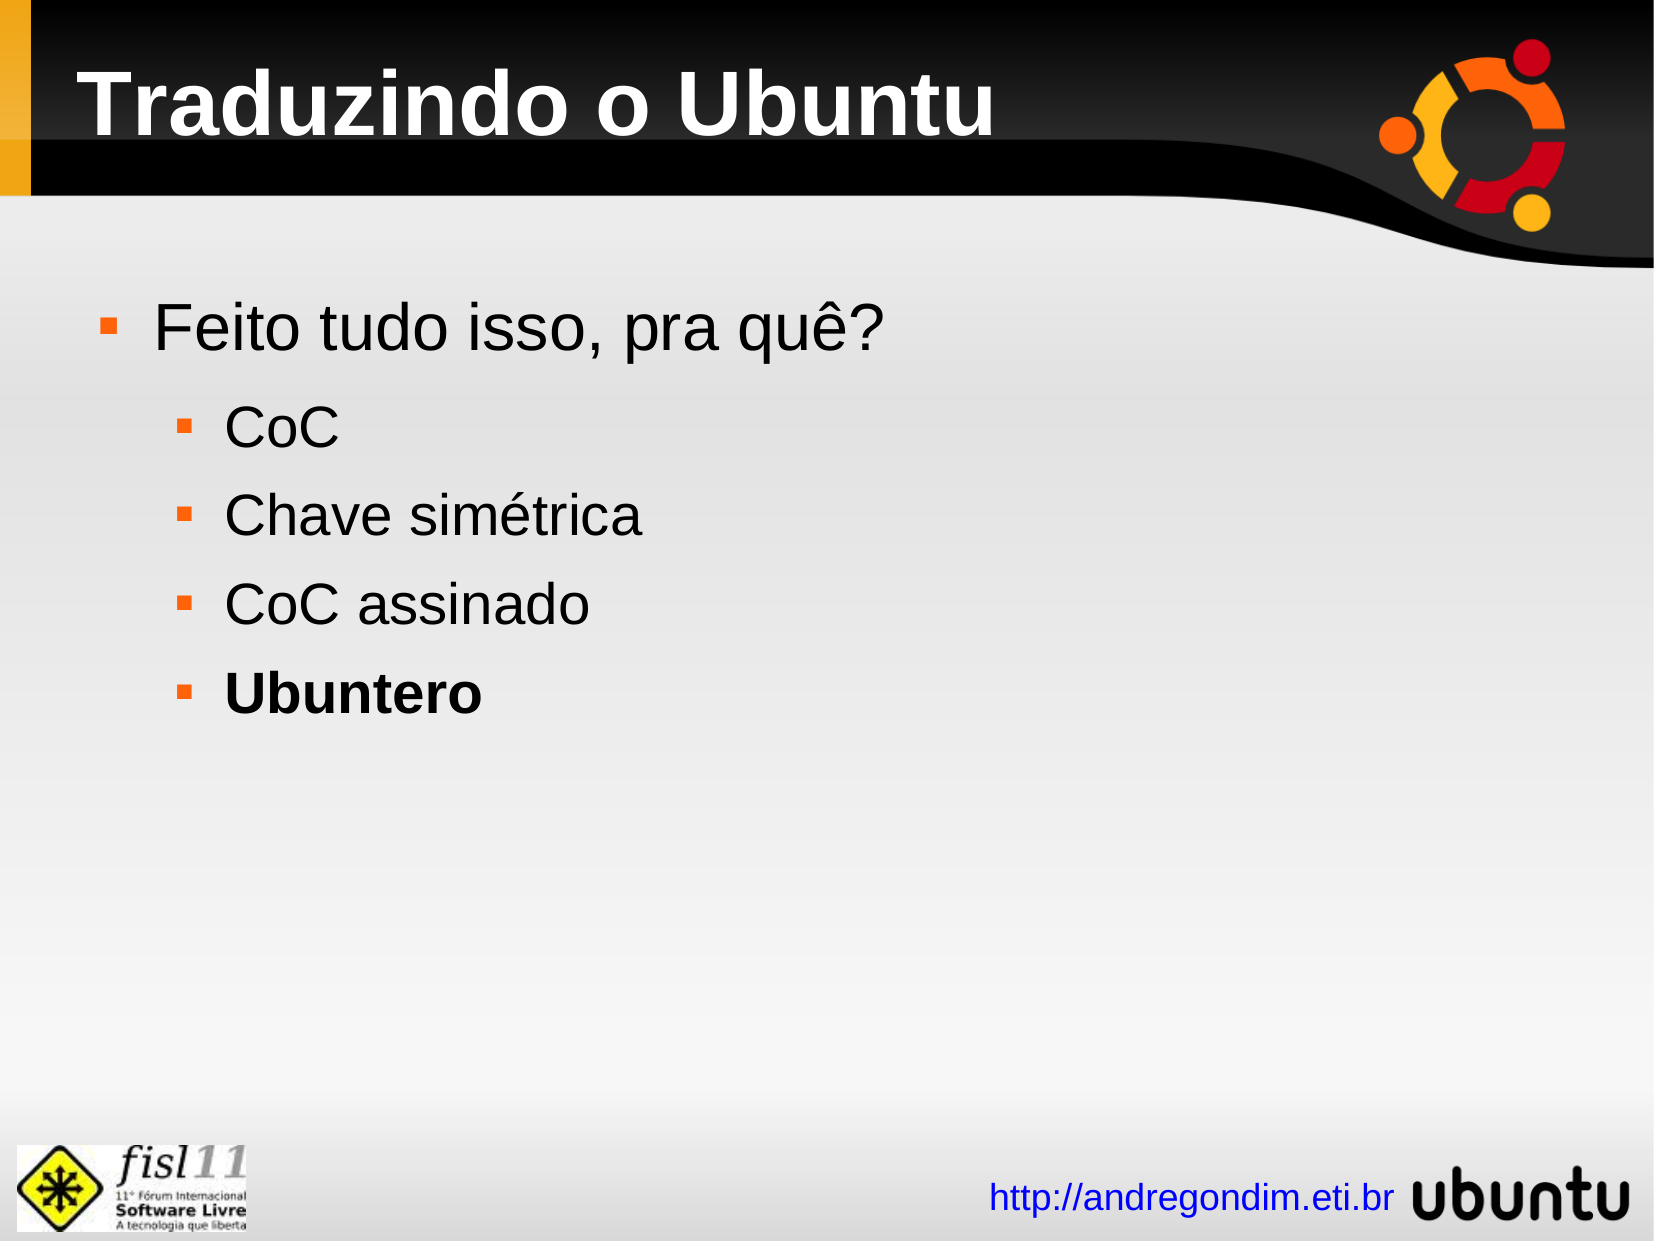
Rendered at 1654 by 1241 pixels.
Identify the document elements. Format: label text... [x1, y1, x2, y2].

list Feito tudo isso, pra quê? CoC Chave simétrica CoC assinado Ubuntero [82, 290, 1571, 827]
picture [0, 0, 1654, 1241]
title Traduzindo o Ubuntu [76, 0, 1565, 208]
